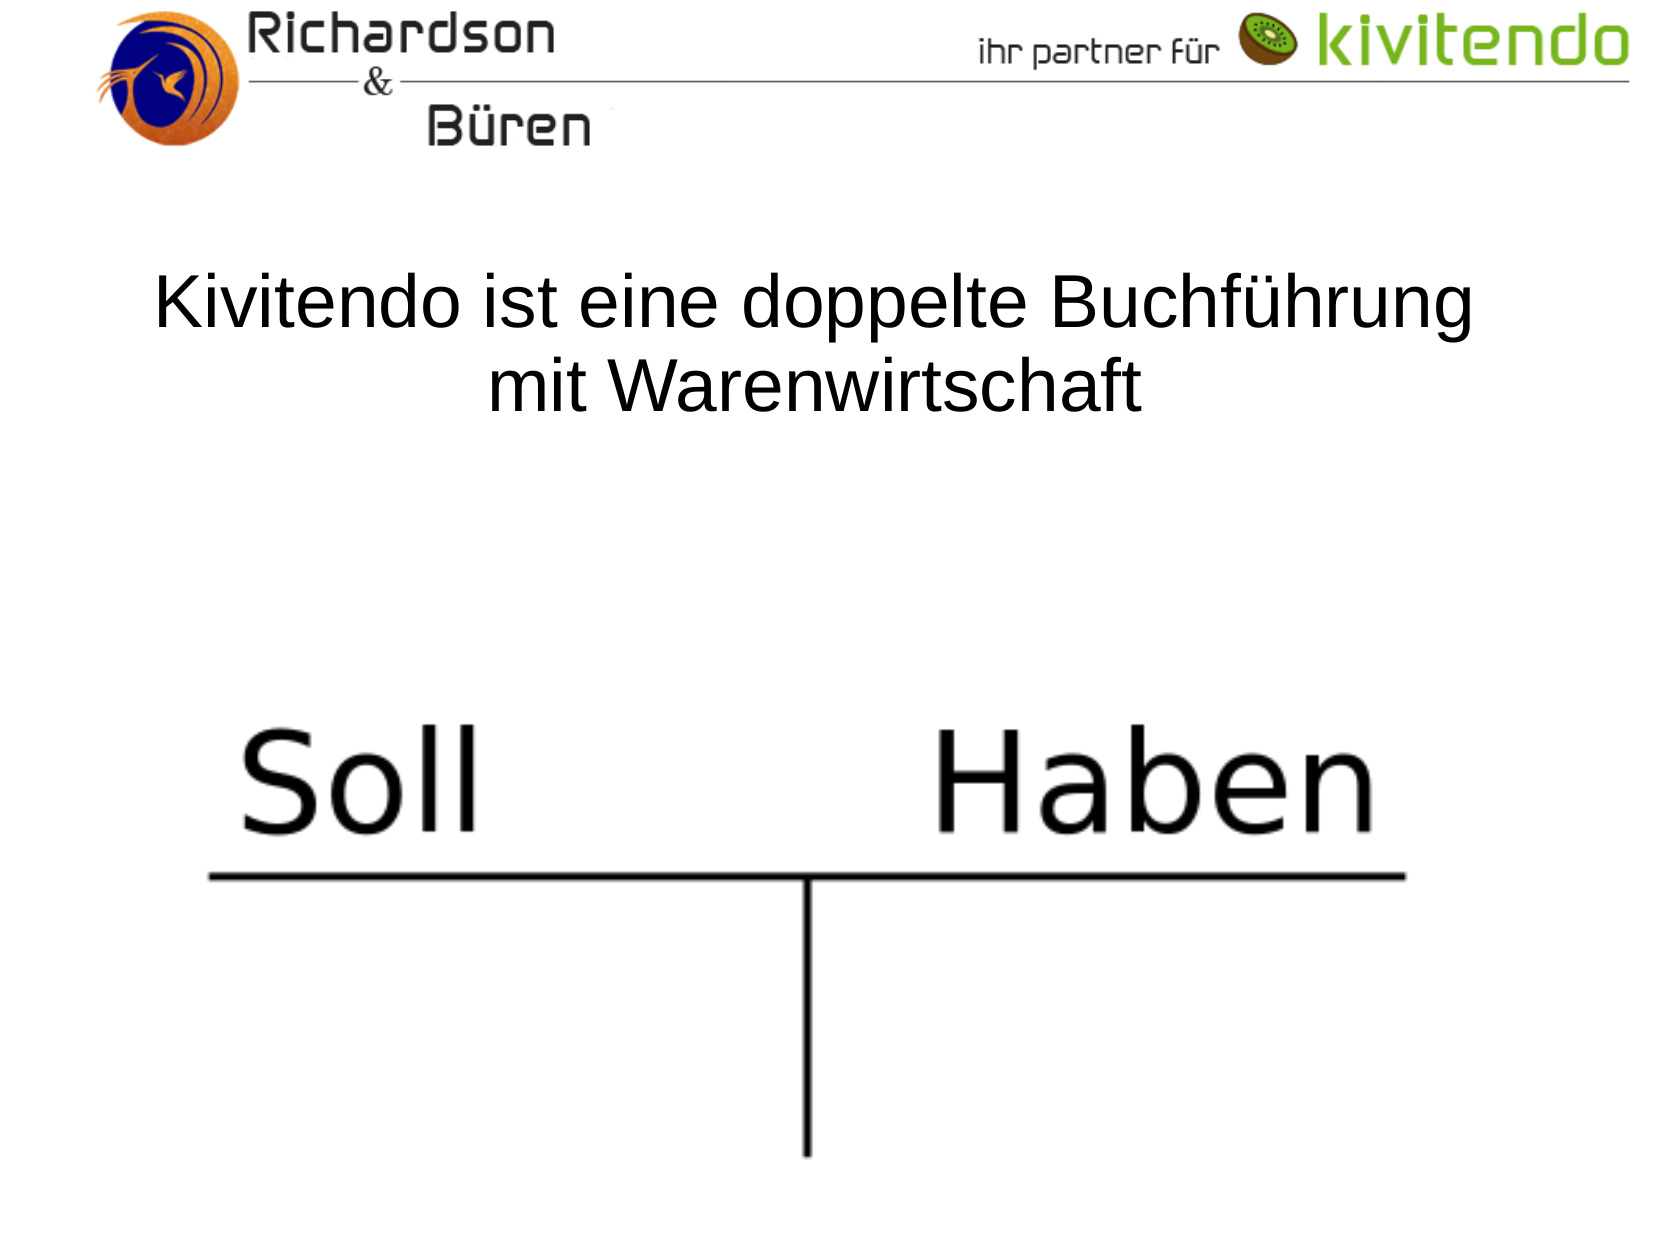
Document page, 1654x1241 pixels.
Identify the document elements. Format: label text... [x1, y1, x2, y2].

subtitle Kivitendo ist eine doppelte Buchführung mit Warenwirtschaft [82, 225, 1548, 461]
picture [175, 639, 1441, 1193]
picture [63, 0, 1642, 149]
